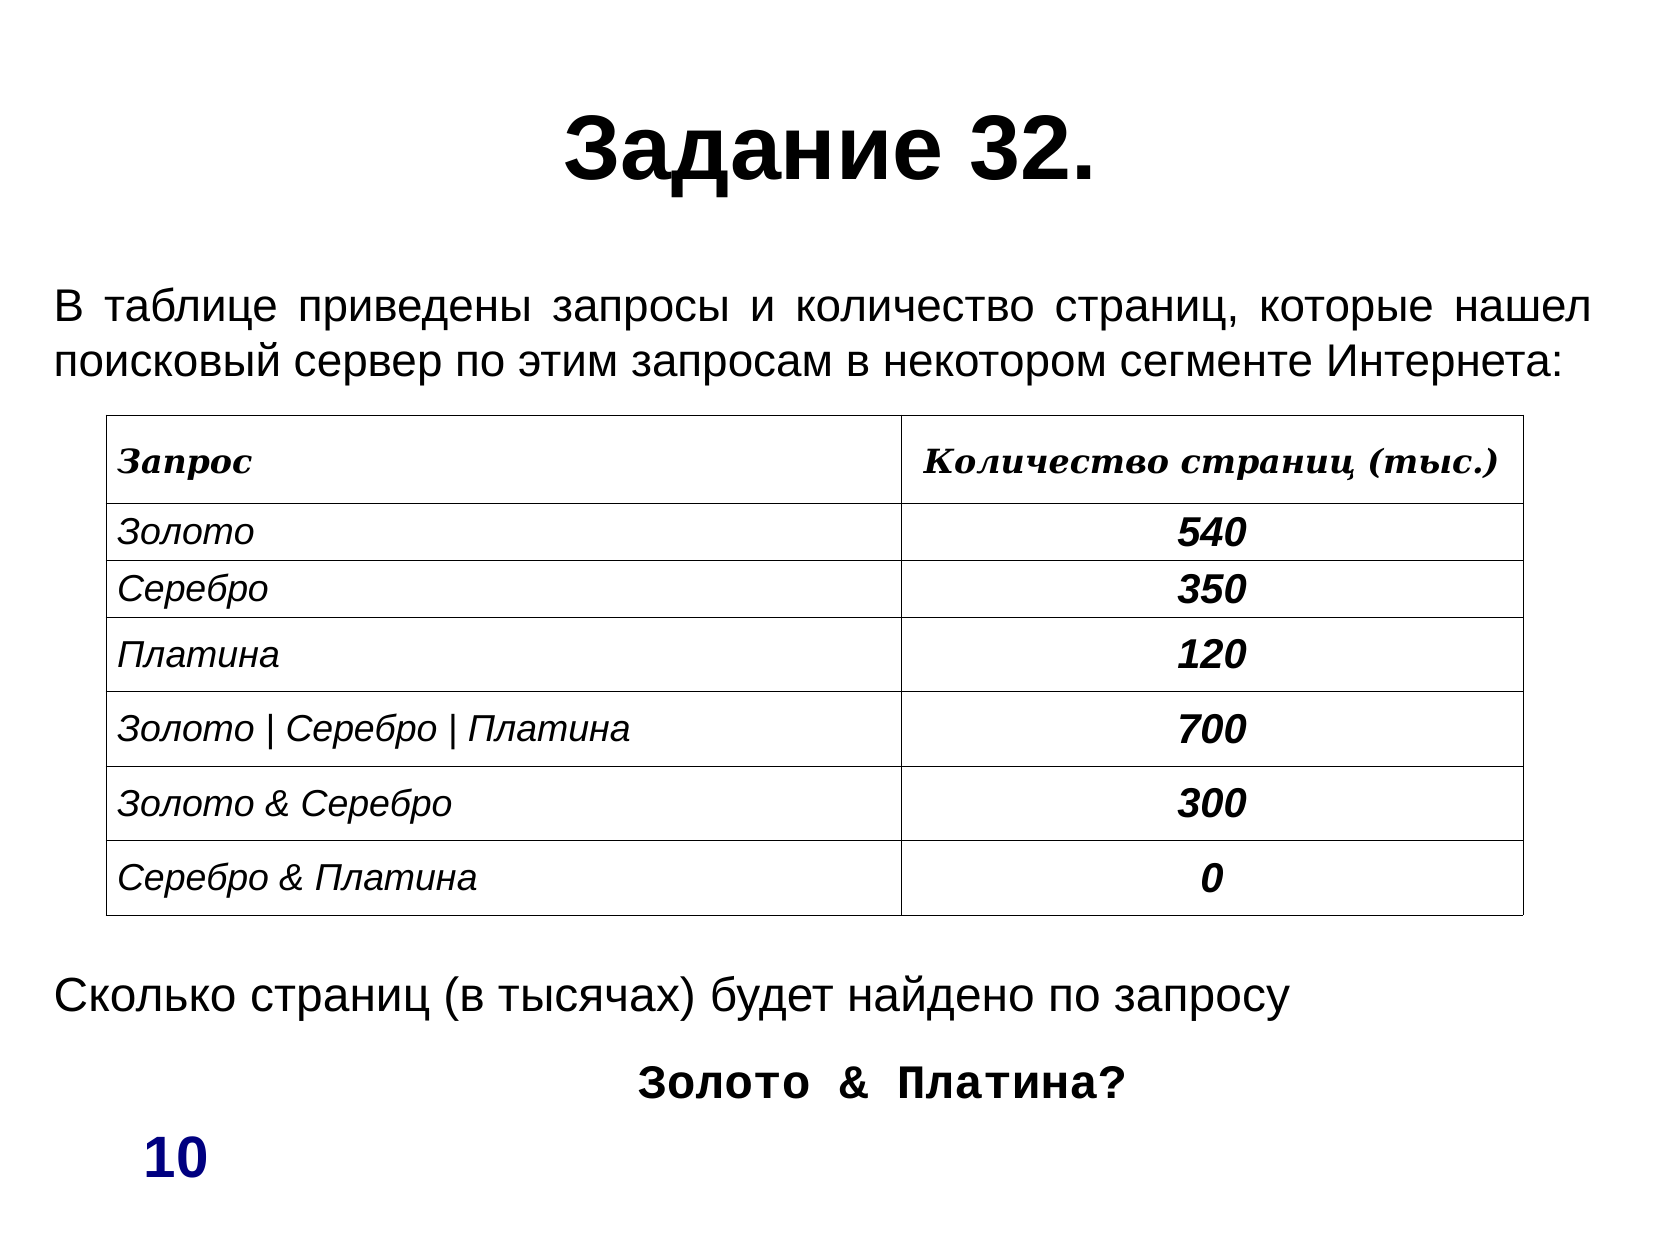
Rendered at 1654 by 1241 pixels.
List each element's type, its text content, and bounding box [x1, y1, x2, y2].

table_cell 540 [902, 504, 1523, 560]
table_cell Золото [107, 504, 901, 560]
table_cell Золото | Серебро | Платина [107, 692, 901, 766]
table_cell Золото & Серебро [107, 767, 901, 840]
table_cell Платина [107, 618, 901, 691]
table_cell 0 [902, 841, 1523, 915]
table_header Количество страниц (тыс.) [902, 416, 1523, 503]
table_header Запрос [107, 416, 901, 503]
table_cell Серебро & Платина [107, 841, 901, 915]
table_cell 120 [902, 618, 1523, 691]
table_cell Серебро [107, 561, 901, 617]
table_cell 700 [902, 692, 1523, 766]
title Задание 32. [82, 68, 1571, 268]
table_cell 300 [902, 767, 1523, 840]
table_cell 350 [902, 561, 1523, 617]
list В таблице приведены запросы и количество страниц, которые нашел поисковый сервер по этим запросам в некотором сегменте Интернета: Сколько страниц (в тысячах) будет найдено по запросу Золото & Платина? 10 [38, 268, 1609, 1229]
